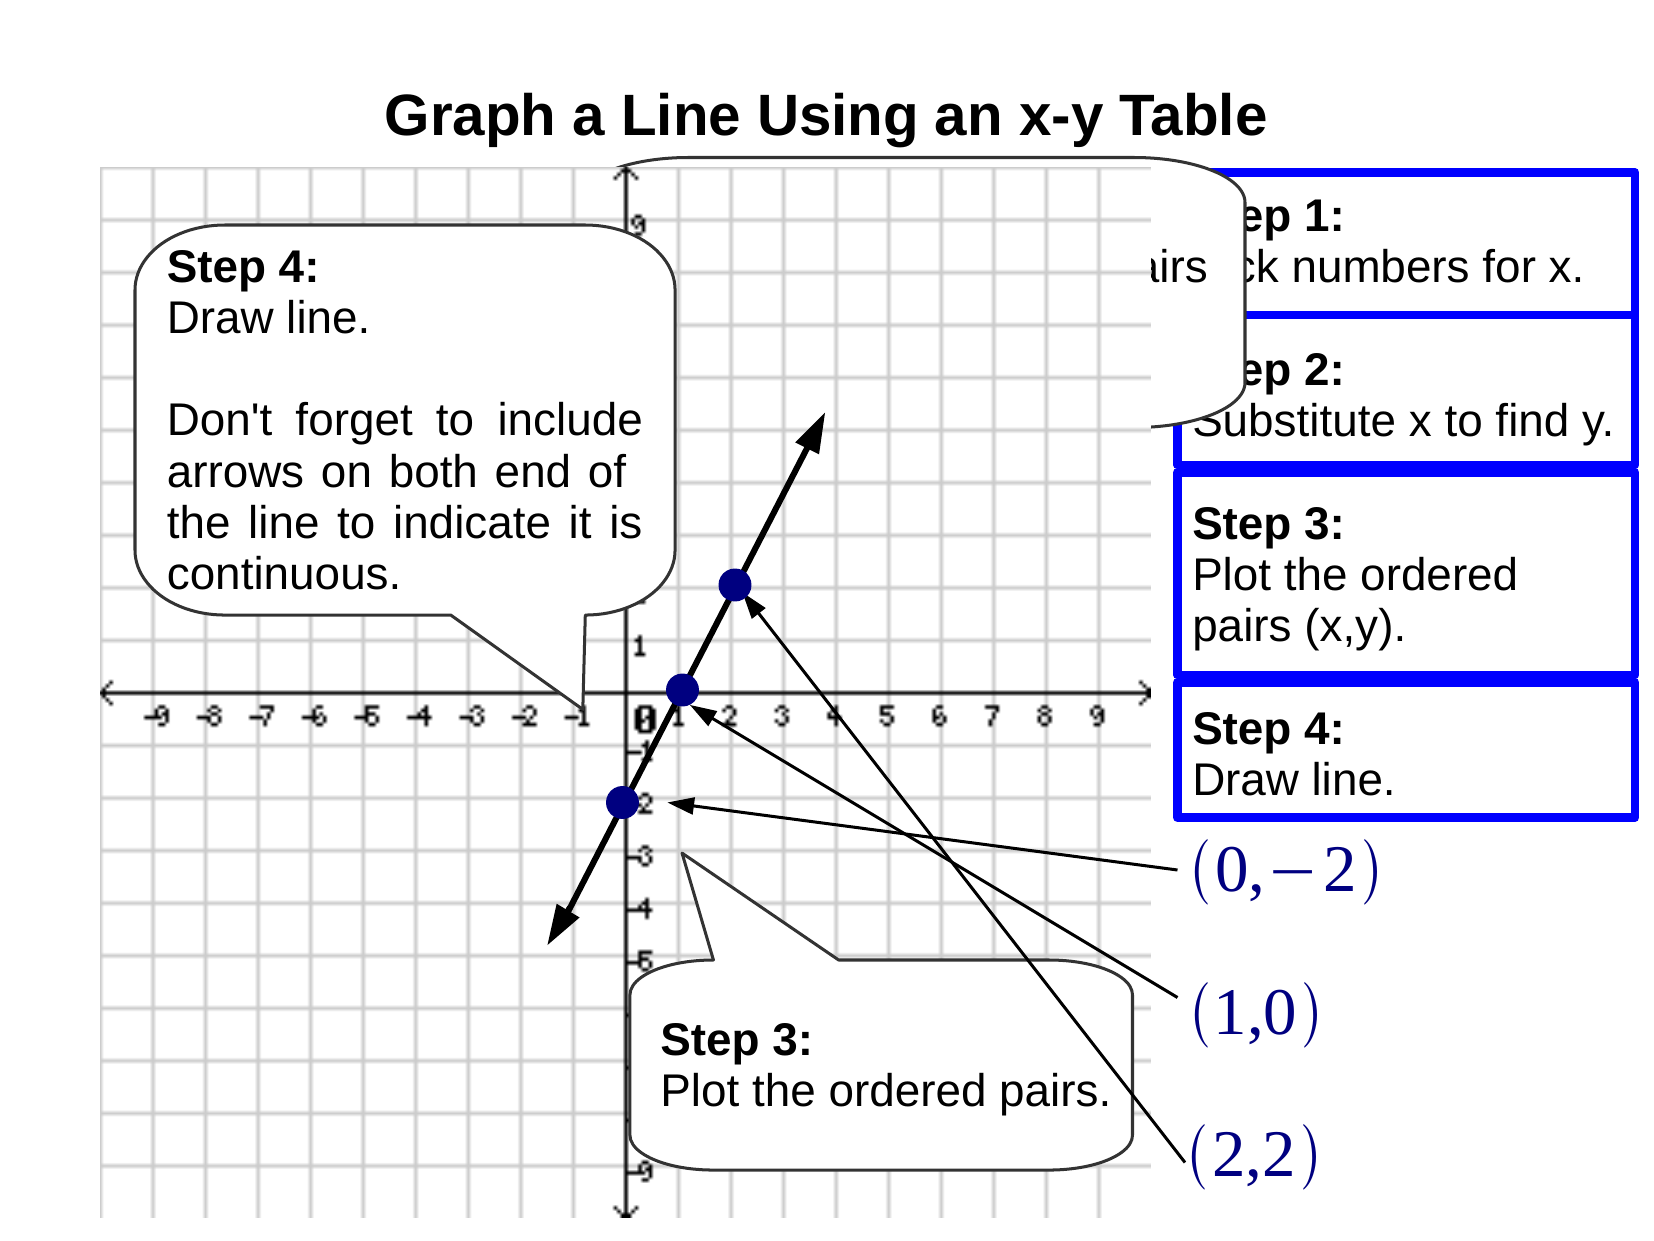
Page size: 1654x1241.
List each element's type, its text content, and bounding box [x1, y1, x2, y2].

text_box [667, 675, 698, 706]
text_box Step 1: Pick numbers for x. Step 2: Substitute x to find y. Step 3: Plot the ordered pairs (x,y). Step 4: Draw line. [1235, 182, 1631, 311]
text_box Step 1: Pick numbers for x. Step 2: Substitute x to find y. Step 3: Plot the ordered pairs (x,y). Step 4: Draw line. [1182, 477, 1631, 671]
chart [1183, 832, 1388, 909]
text_box Step 1: Pick numbers for x. Step 2: Substitute x to find y. Step 3: Plot the ordered pairs (x,y). Step 4: Draw line. [1182, 687, 1631, 813]
picture [100, 167, 1151, 1218]
text_box Step 1: Pick numbers for x. Step 2: Substitute x to find y. Step 3: Plot the ordered pairs (x,y). Step 4: Draw line. [1182, 319, 1631, 461]
text_box Step 3: Plot the ordered pairs. [629, 853, 1133, 1171]
text_box Step 1: Pick numbers for x. Step 2: Substitute x to find y. Step 3: Plot the ordered pairs (x,y). Step 4: Draw line. [1177, 182, 1643, 917]
text_box Graph a Line Using an x-y Table [290, 75, 1364, 157]
chart [1183, 975, 1329, 1051]
text_box [607, 787, 638, 818]
chart [1181, 1116, 1328, 1193]
text_box Step 4: Draw line. Don't forget to include arrows on both end of the line to indicate it is continuous. [135, 225, 676, 710]
text_box [720, 570, 751, 601]
text_box Step 2: This gives us 3 ordered pairs to plot and graph. [620, 157, 1246, 428]
